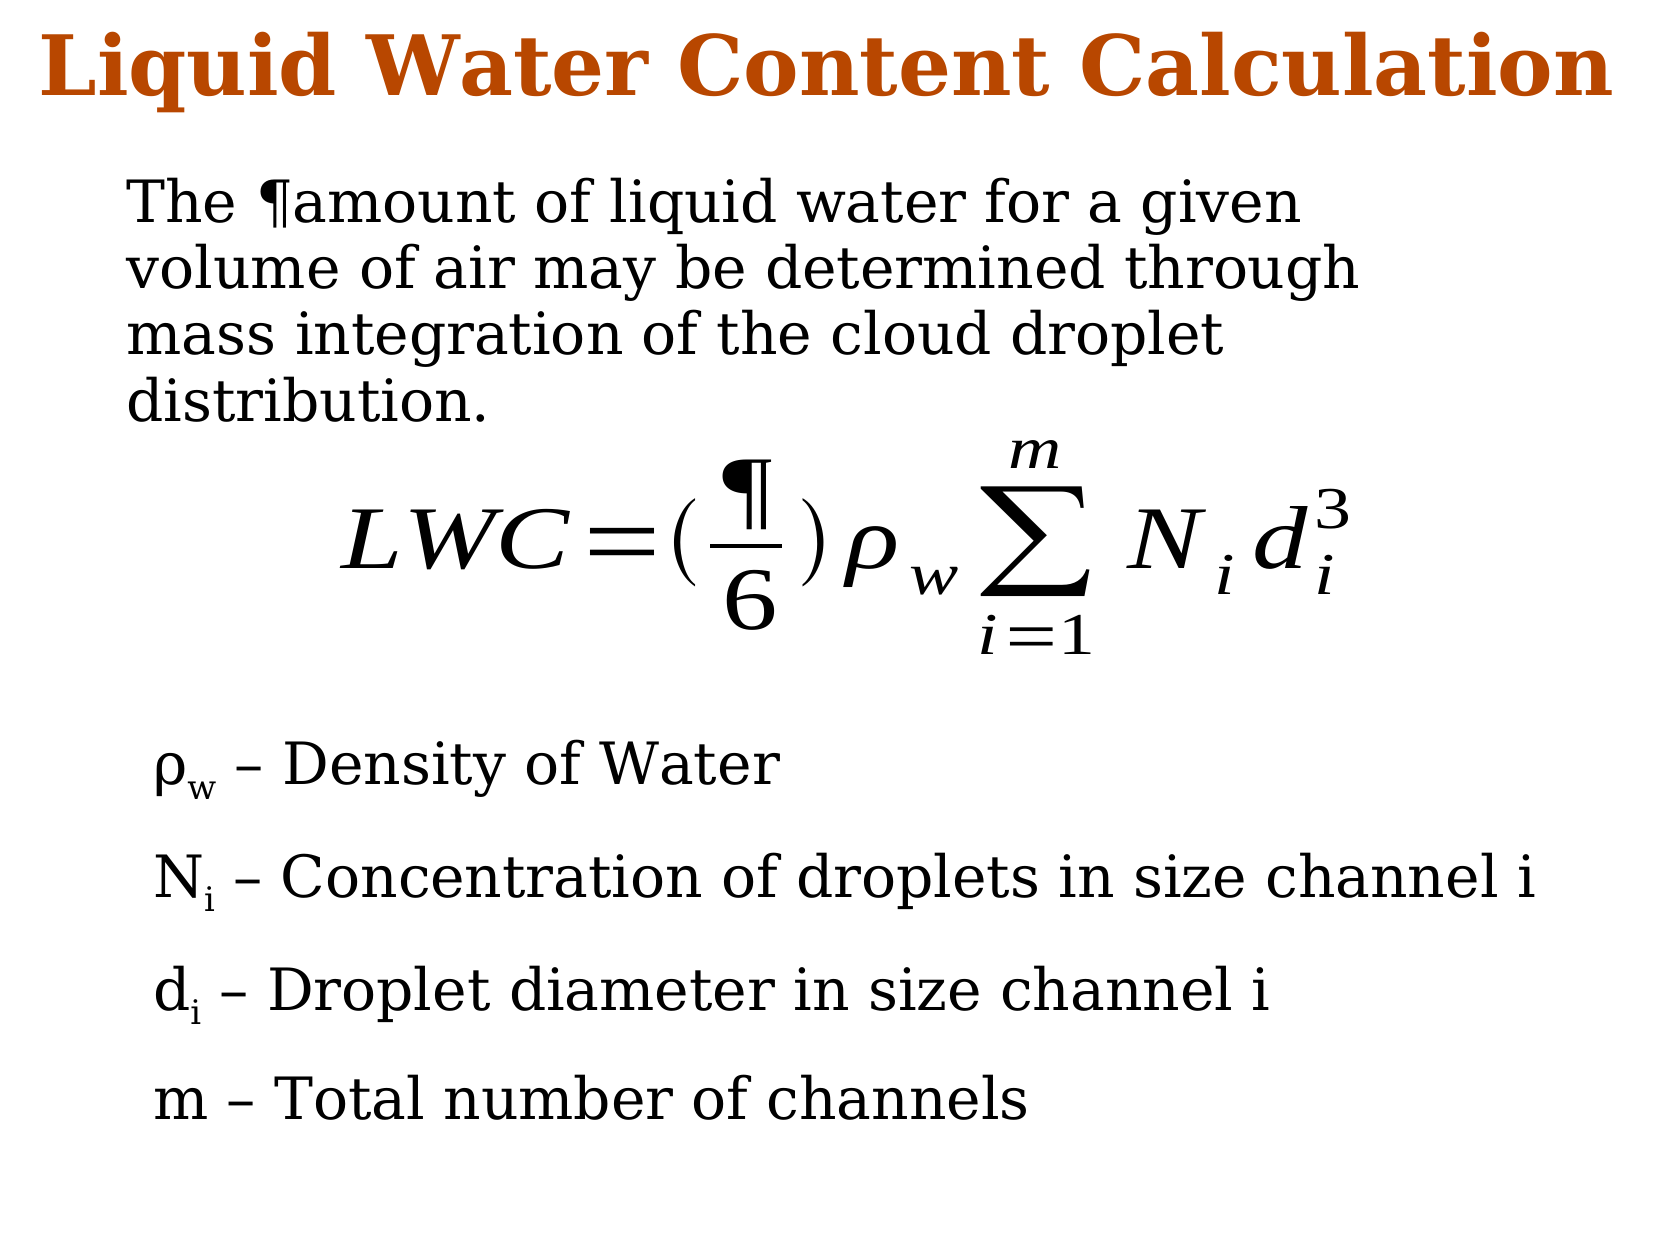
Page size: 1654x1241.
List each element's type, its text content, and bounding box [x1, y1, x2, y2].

text_box The ¶amount of liquid water for a given volume of air may be determined through mass integration of the cloud droplet distribution. [111, 161, 1525, 443]
text_box ρw – Density of Water Ni – Concentration of droplets in size channel i di – Droplet diameter in size channel i m – Total number of channels [138, 722, 1564, 1140]
text_box Liquid Water Content Calculation [0, 18, 1654, 115]
chart [304, 413, 1377, 667]
